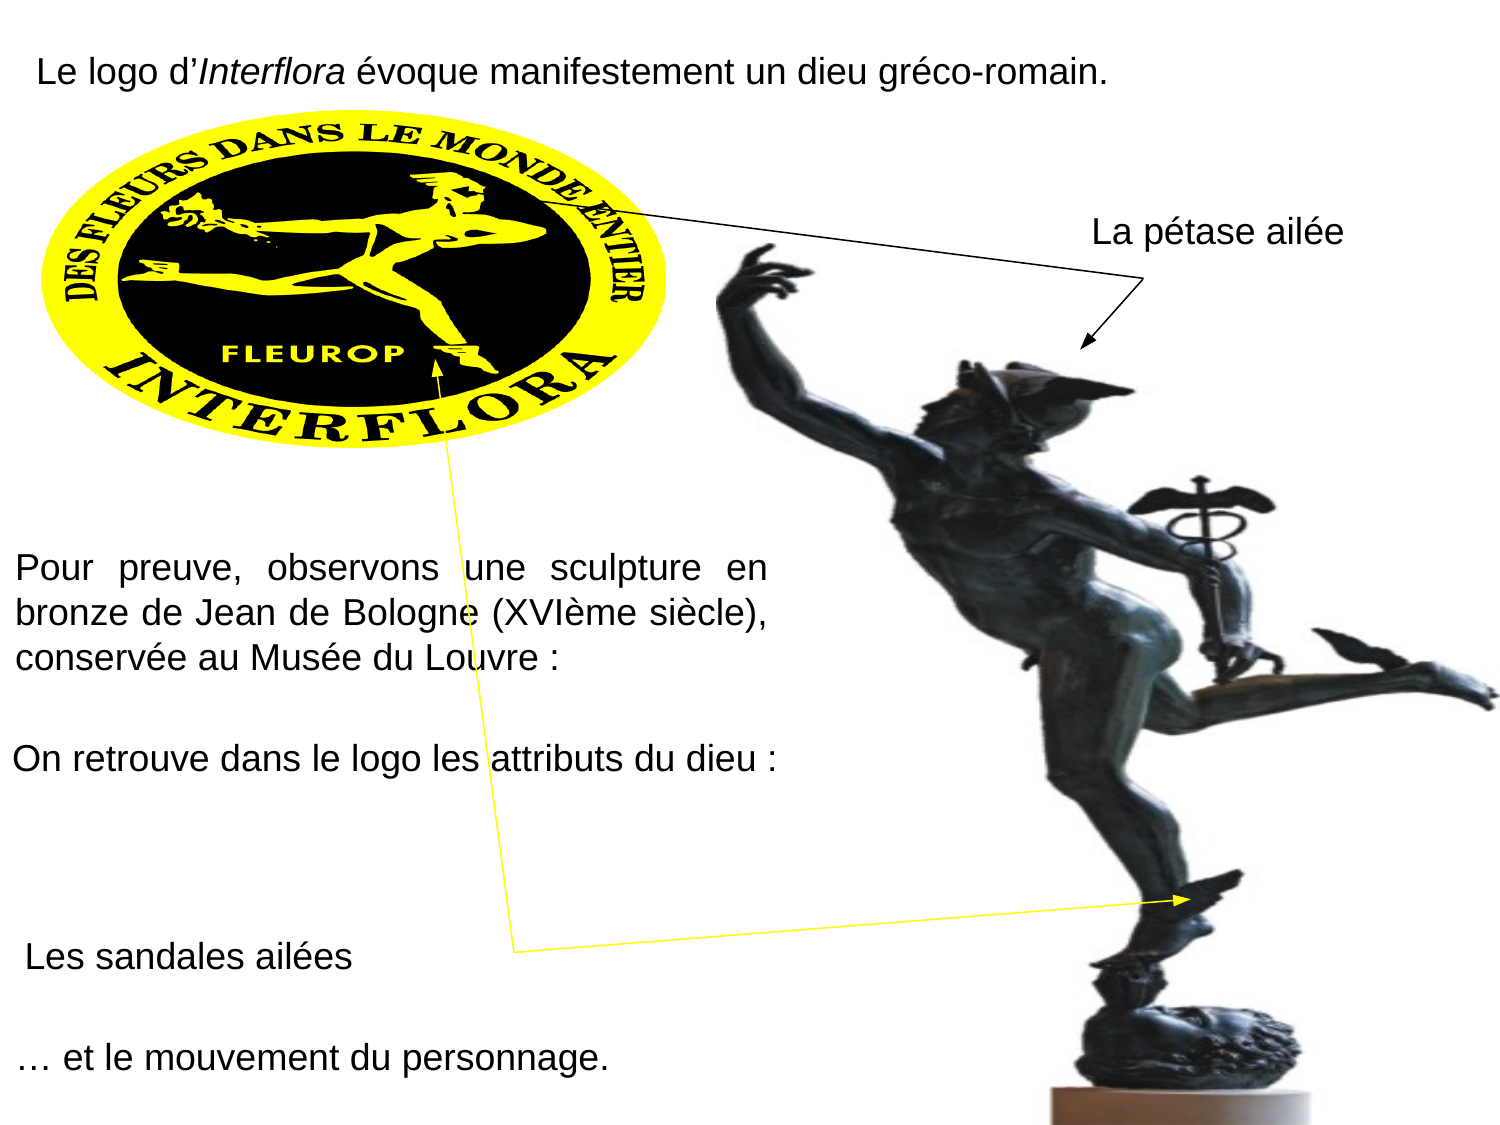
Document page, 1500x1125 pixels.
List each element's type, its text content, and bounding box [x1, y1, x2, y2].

text_box Les sandales ailées [9, 924, 530, 986]
picture [716, 243, 1500, 1125]
text_box Le logo d’Interflora évoque manifestement un dieu gréco-romain. [21, 39, 1500, 100]
text_box La pétase ailée [1076, 199, 1500, 260]
text_box … et le mouvement du personnage. [0, 1025, 1003, 1086]
text_box On retrouve dans le logo les attributs du dieu : [0, 726, 491, 787]
text_box Pour preuve, observons une sculpture en bronze de Jean de Bologne (XVIème siècle), conservée au Musée du Louvre : [460, 535, 798, 686]
text_box Pour preuve, observons une sculpture en bronze de Jean de Bologne (XVIème siècle), conservée au Musée du Louvre : [0, 535, 477, 686]
picture [41, 110, 666, 448]
text_box On retrouve dans le logo les attributs du dieu : [485, 726, 795, 787]
